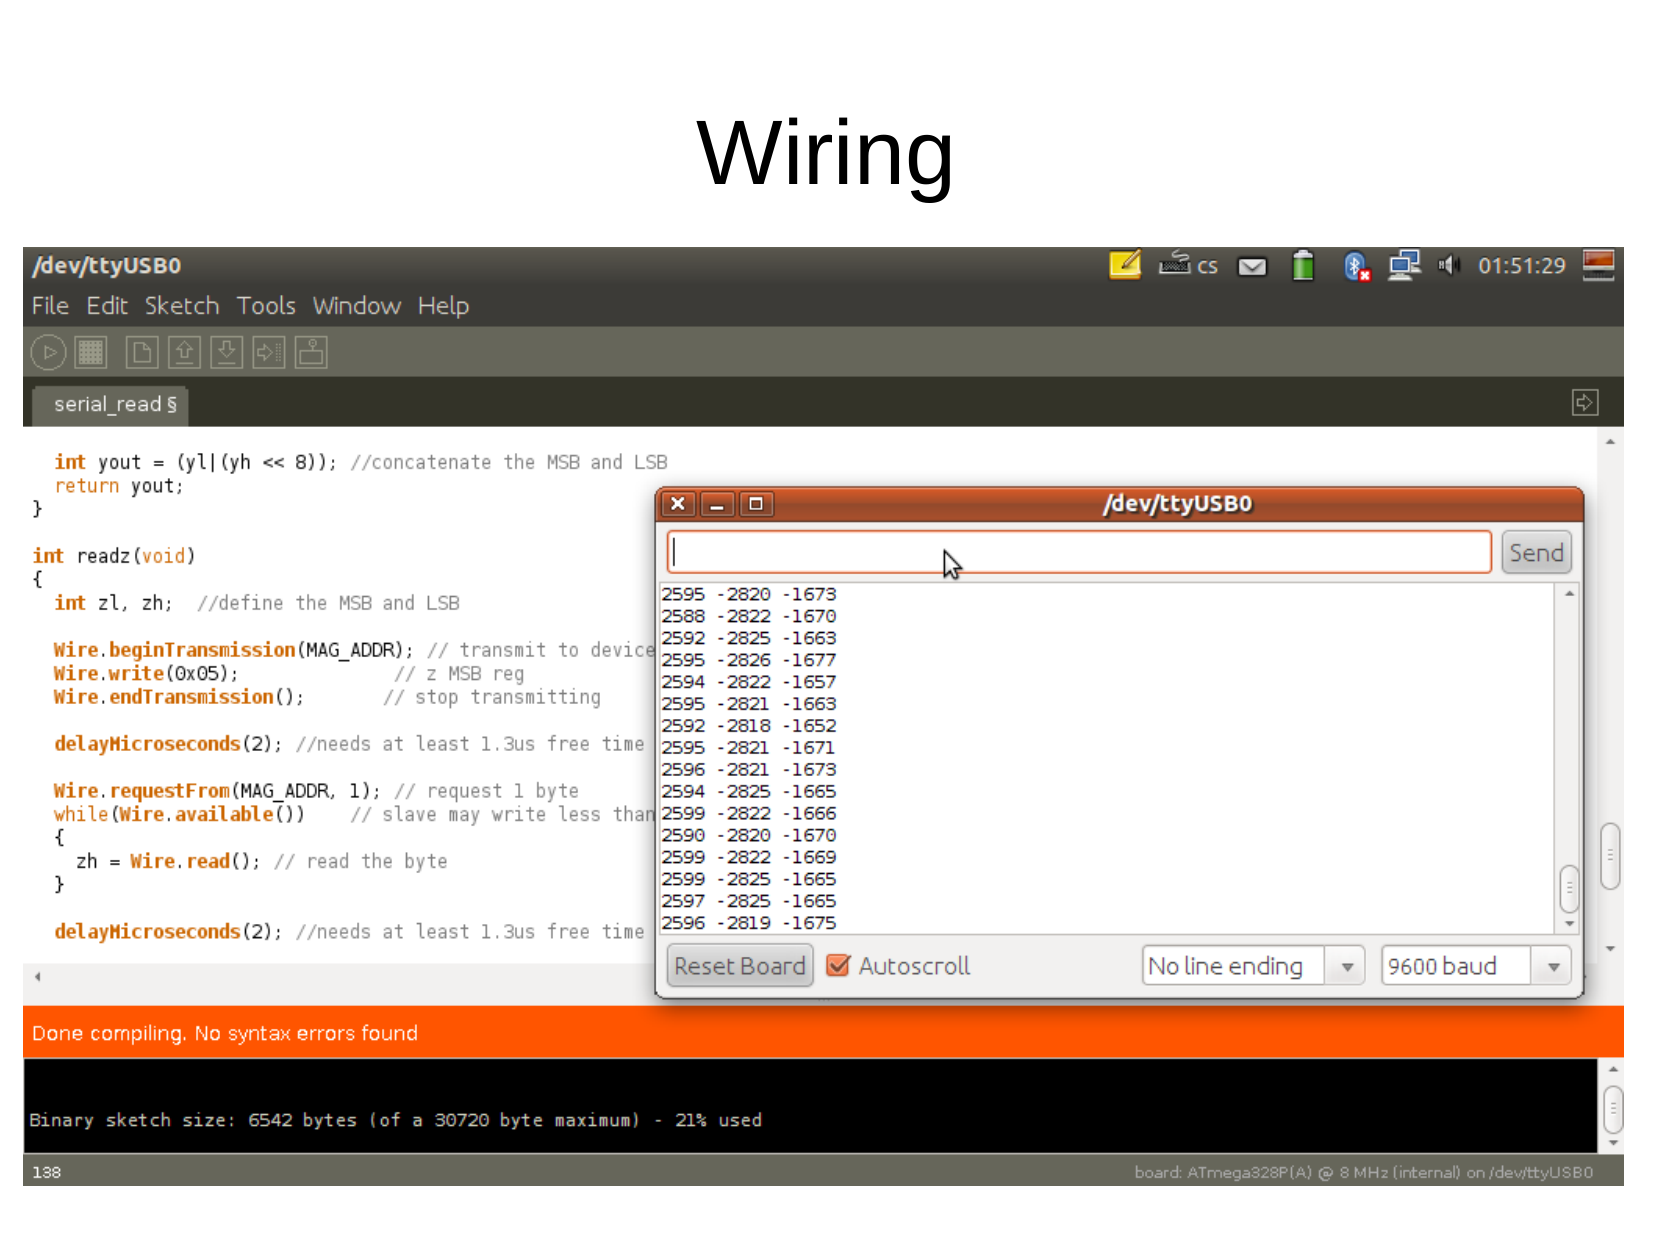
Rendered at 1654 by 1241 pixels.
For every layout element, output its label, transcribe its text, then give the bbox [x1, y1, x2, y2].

picture [23, 247, 1624, 1186]
title Wiring [82, 49, 1571, 247]
